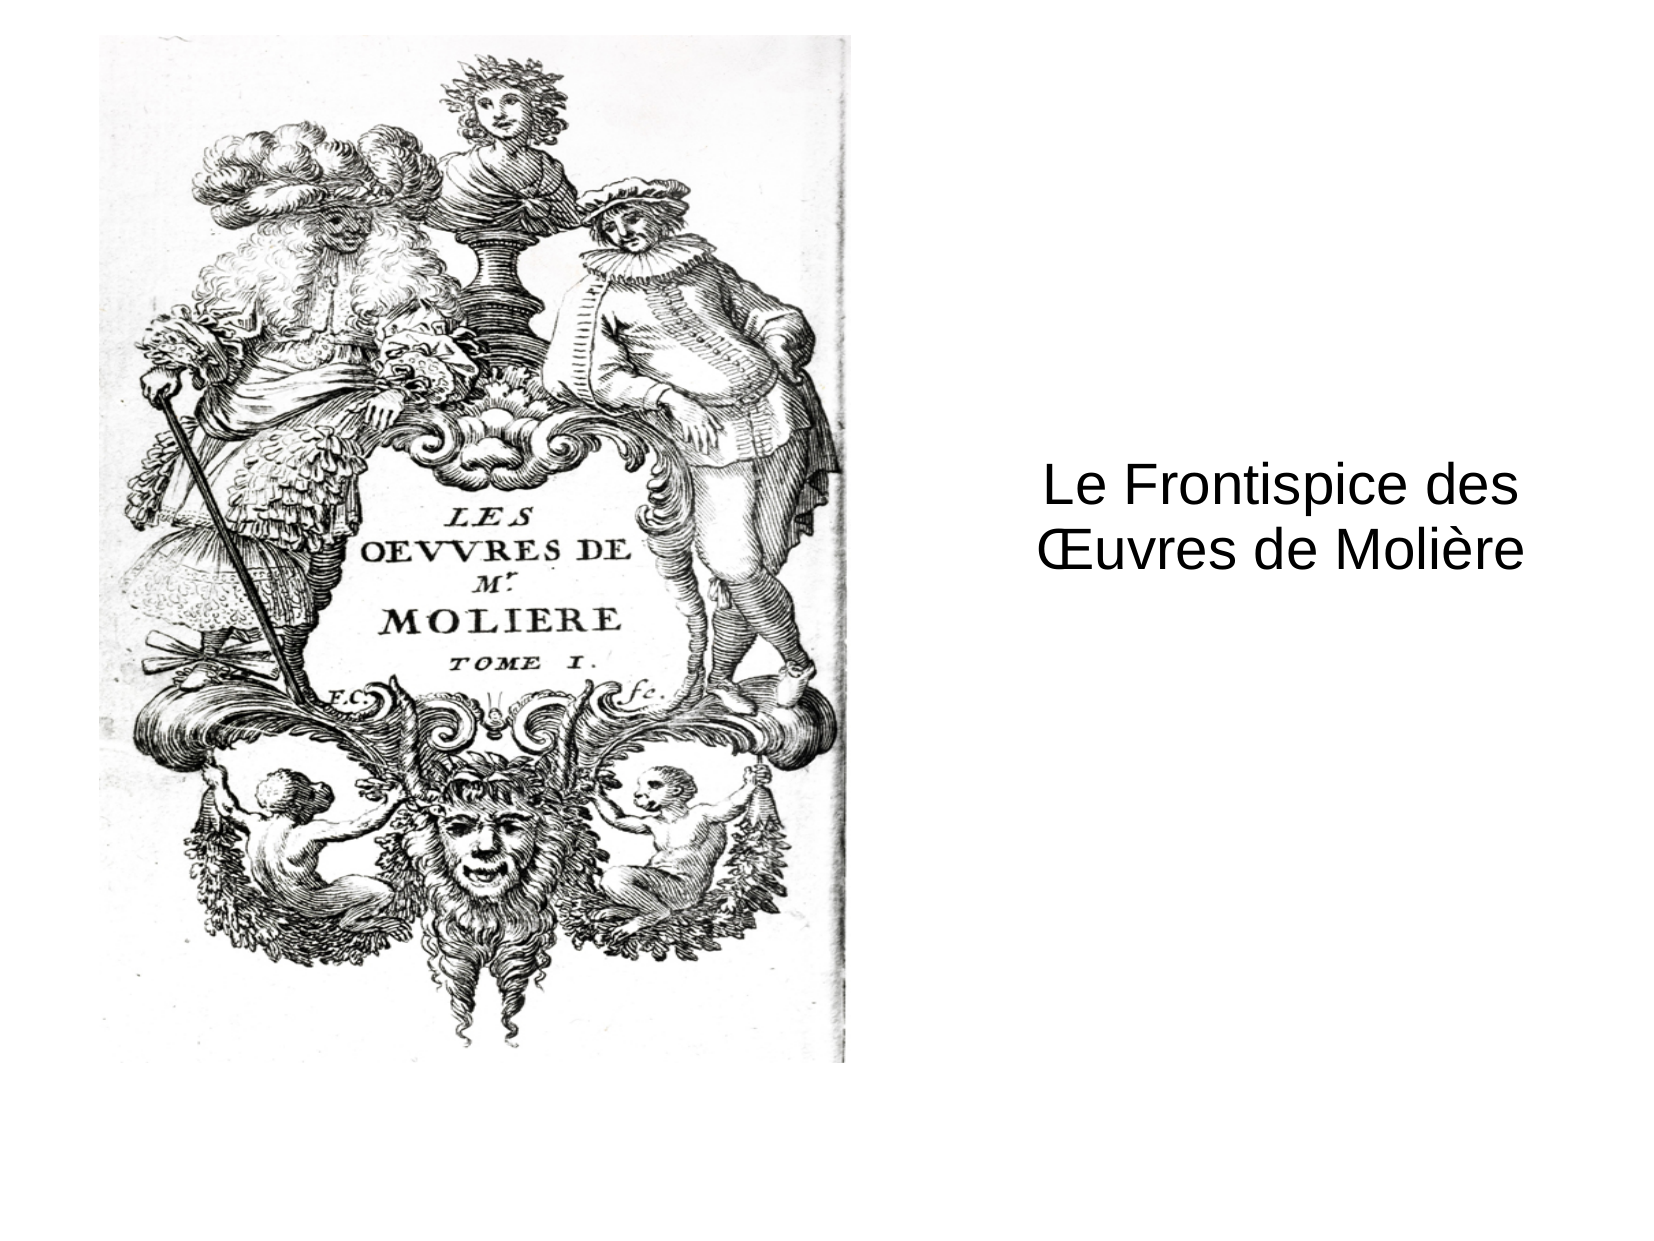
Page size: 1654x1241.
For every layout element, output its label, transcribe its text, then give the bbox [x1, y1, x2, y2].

title Le Frontispice des Œuvres de Molière [944, 425, 1619, 609]
picture [99, 35, 851, 1063]
